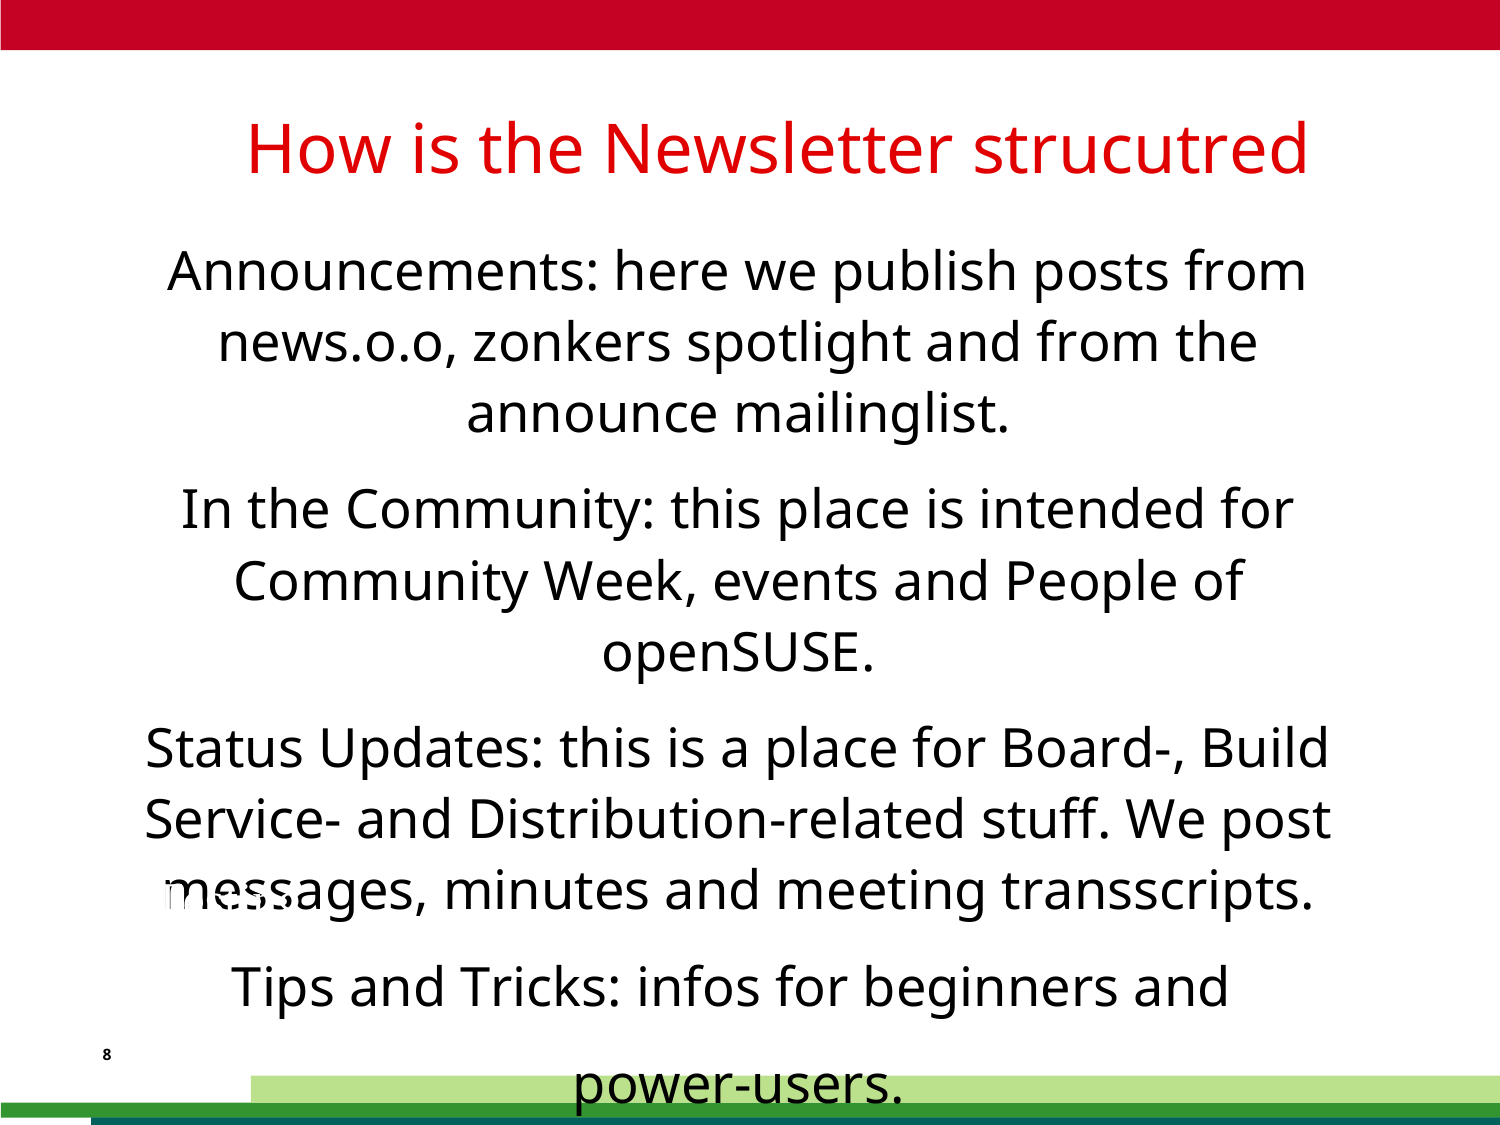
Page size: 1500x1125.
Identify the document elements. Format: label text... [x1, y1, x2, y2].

title How is the Newsletter strucutred [245, 68, 1409, 231]
text_box Testing [137, 862, 676, 938]
text_box Announcements: here we publish posts from news.o.o, zonkers spotlight and from the announce mailinglist. In the Community: this place is intended for Community Week, events and People of openSUSE. Status Updates: this is a place for Board-, Build Service- and Distribution-related stuff. We post messages, minutes and meeting transscripts. Tips and Tricks: infos for beginners and power-users. [77, 225, 1401, 1038]
